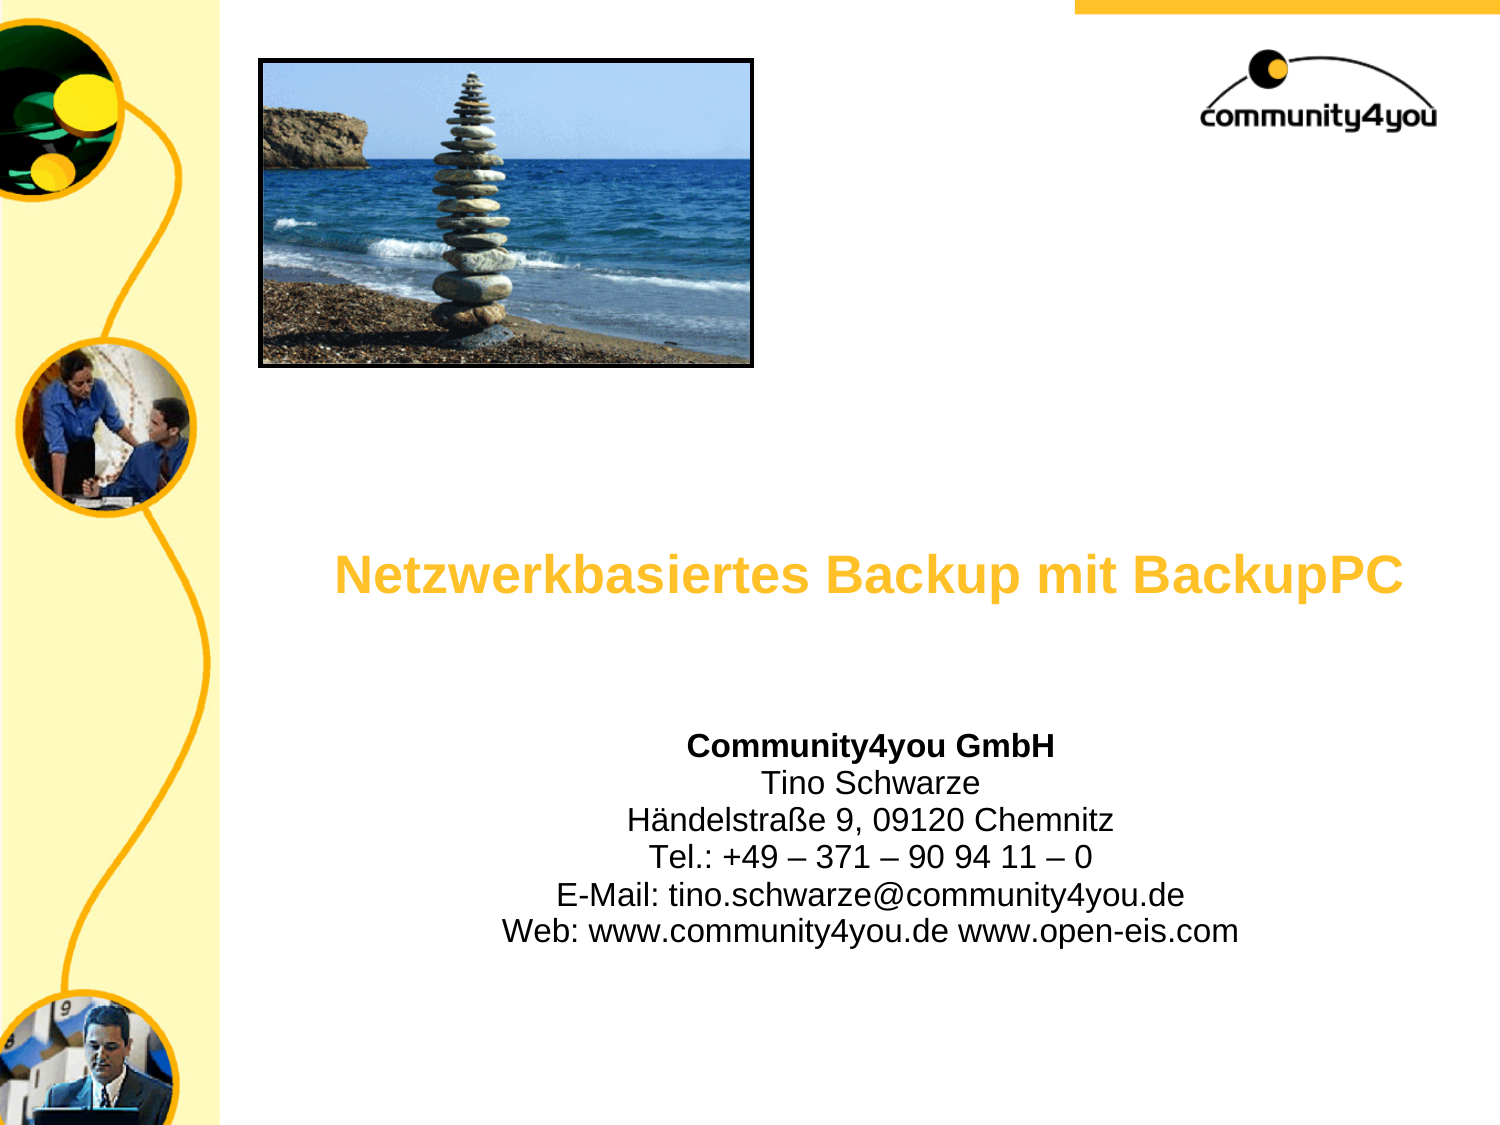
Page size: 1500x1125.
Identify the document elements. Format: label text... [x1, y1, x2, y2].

text_box Community4you GmbH Tino Schwarze Händelstraße 9, 09120 Chemnitz Tel.: +49 – 371 – 90 94 11 – 0 E-Mail: tino.schwarze@community4you.de Web: www.community4you.de www.open-eis.com [442, 720, 1300, 958]
picture [262, 62, 751, 364]
picture [0, 0, 220, 1125]
title Netzwerkbasiertes Backup mit BackupPC [224, 462, 1500, 688]
picture [1200, 49, 1437, 133]
text_box [413, 708, 1418, 1093]
